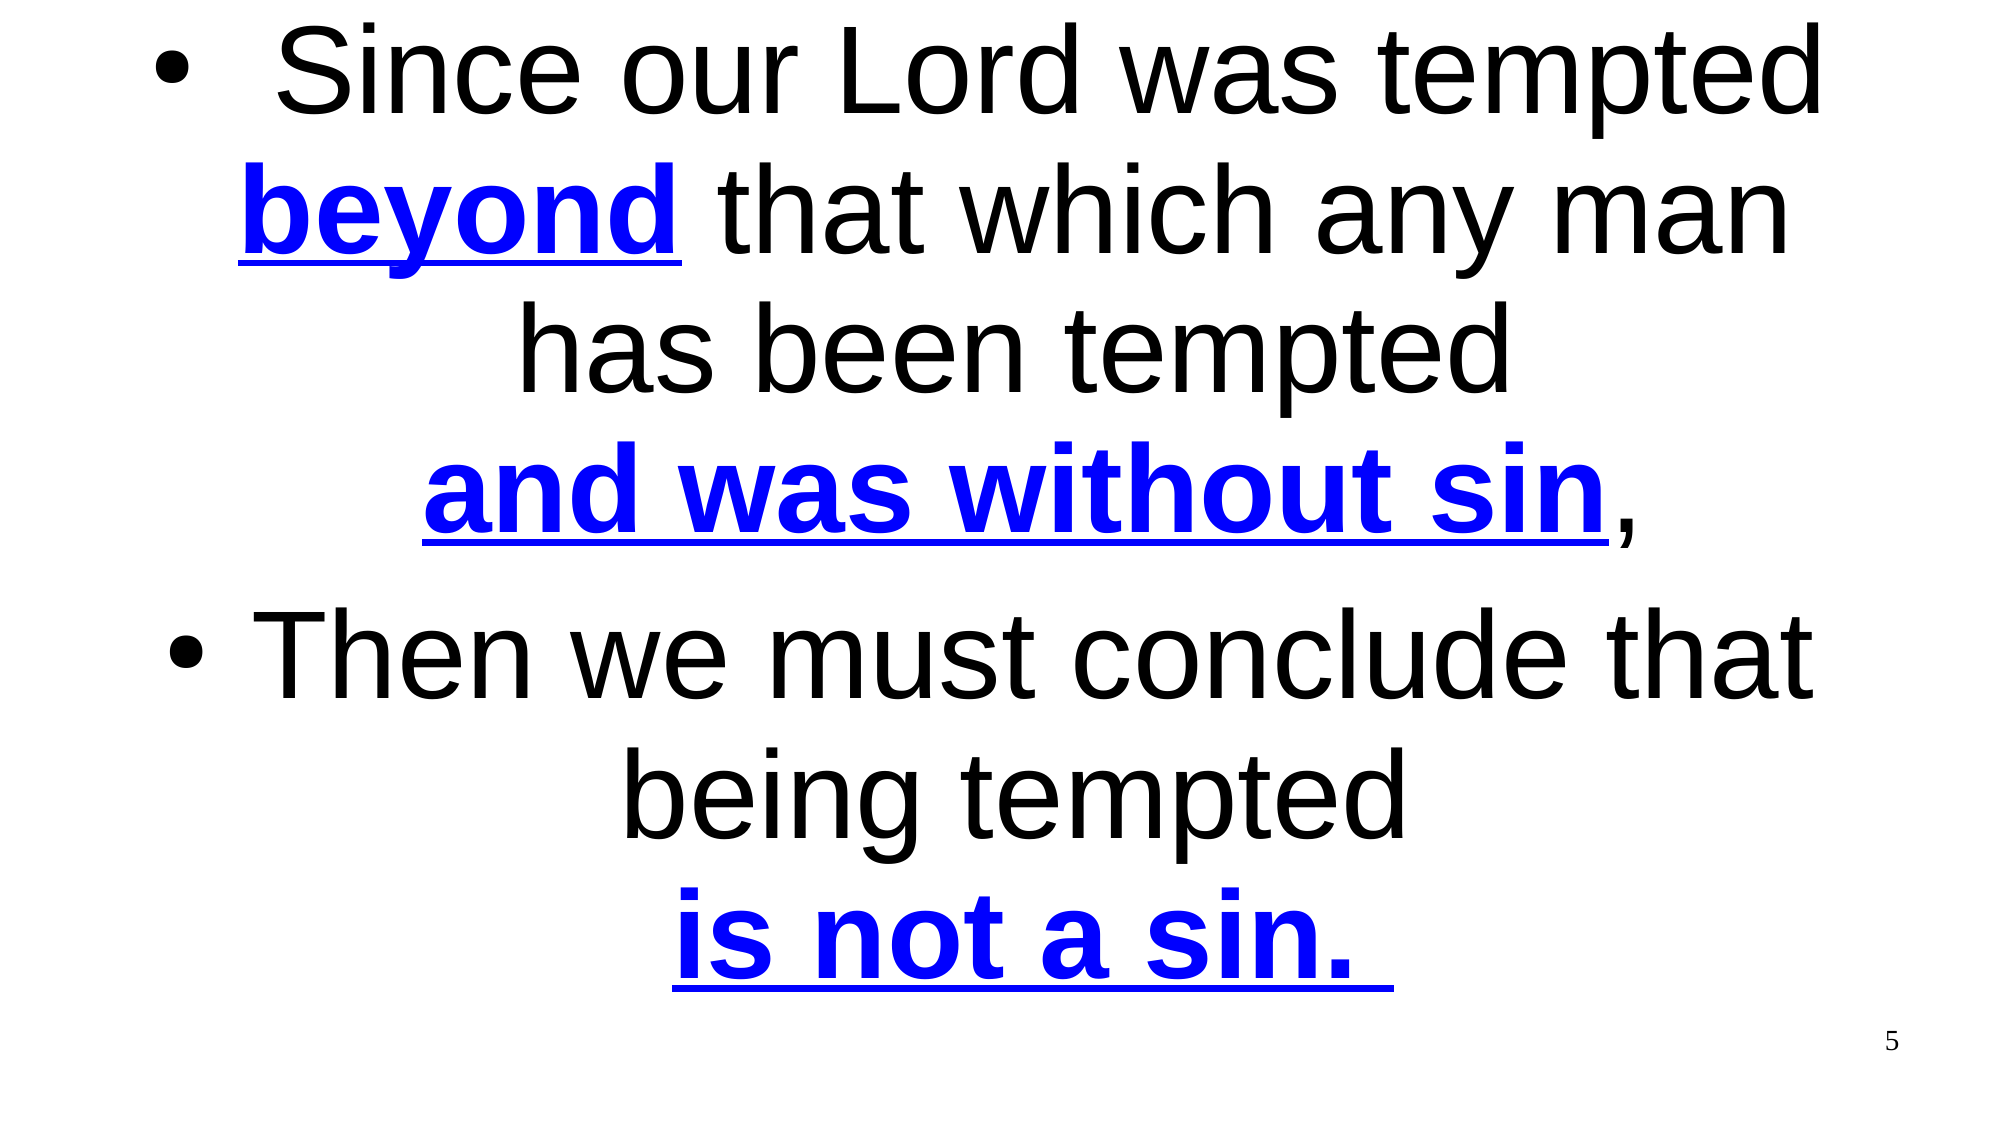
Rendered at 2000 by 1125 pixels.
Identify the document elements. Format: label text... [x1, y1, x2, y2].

list Since our Lord was tempted beyond that which any man has been tempted and was without sin, Then we must conclude that being tempted is not a sin. [0, 0, 1996, 1123]
